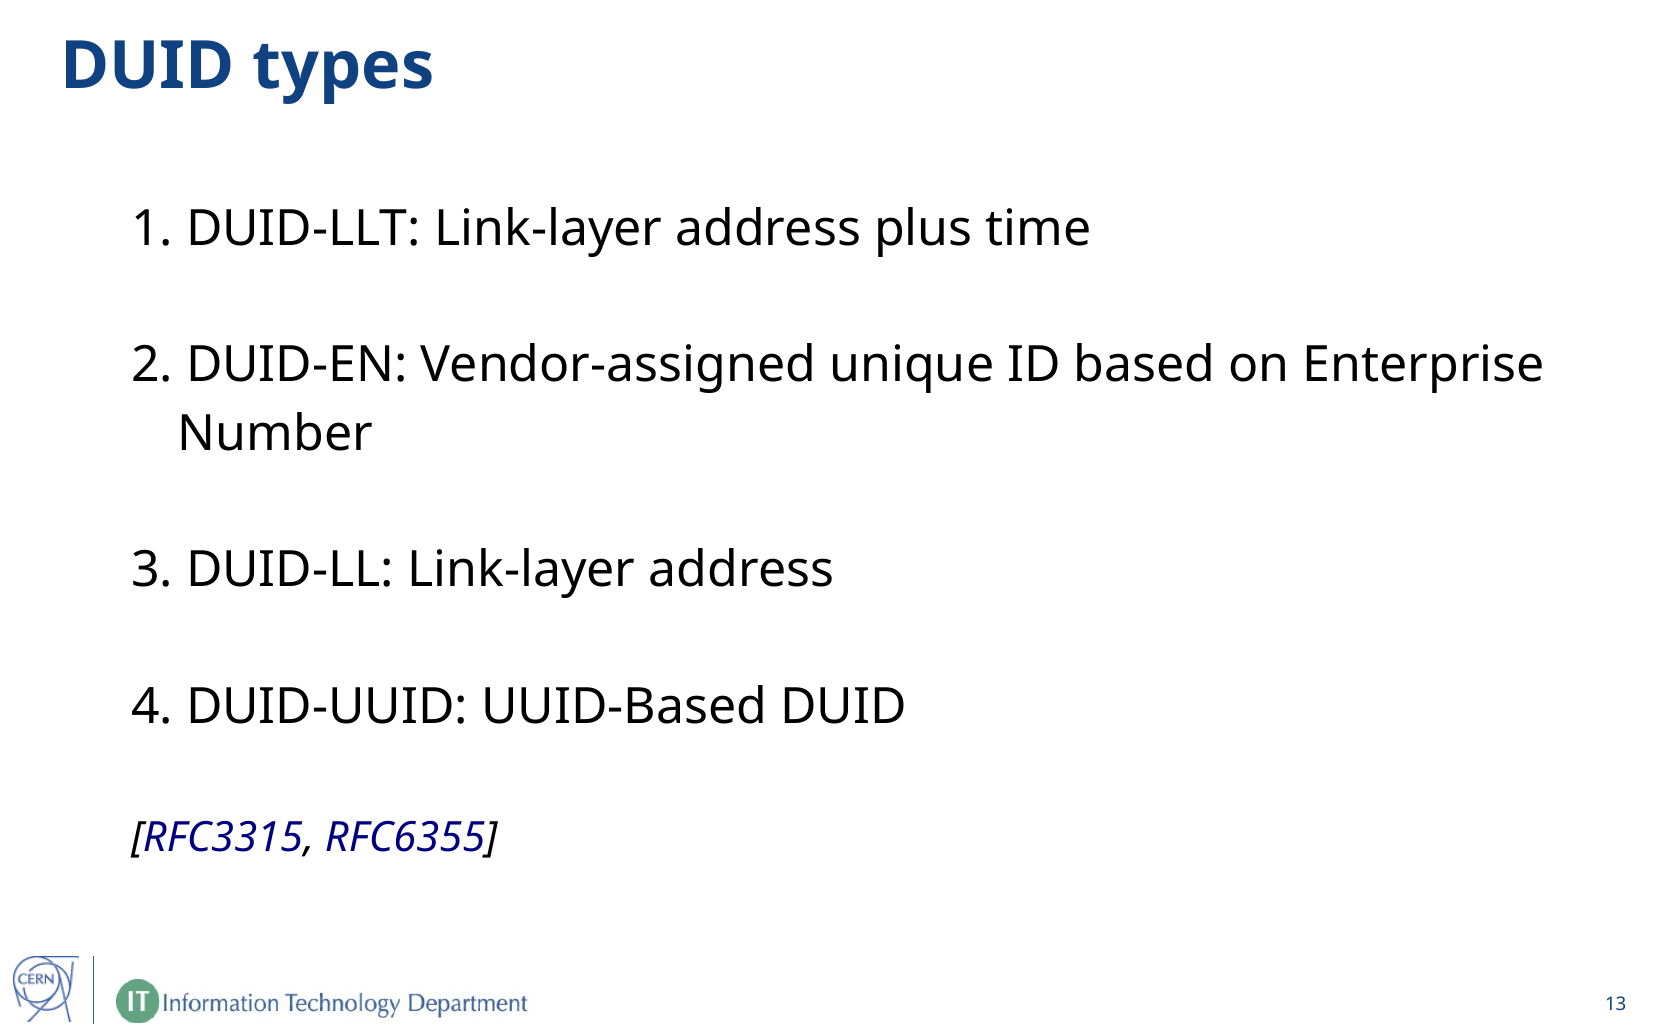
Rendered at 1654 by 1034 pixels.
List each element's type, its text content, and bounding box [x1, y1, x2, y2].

title DUID types [60, 0, 1528, 138]
text_box 1. DUID-LLT: Link-layer address plus time 2. DUID-EN: Vendor-assigned unique ID based on Enterprise Number 3. DUID-LL: Link-layer address 4. DUID-UUID: UUID-Based DUID [RFC3315, RFC6355] [116, 184, 1606, 1034]
picture [13, 956, 79, 1032]
